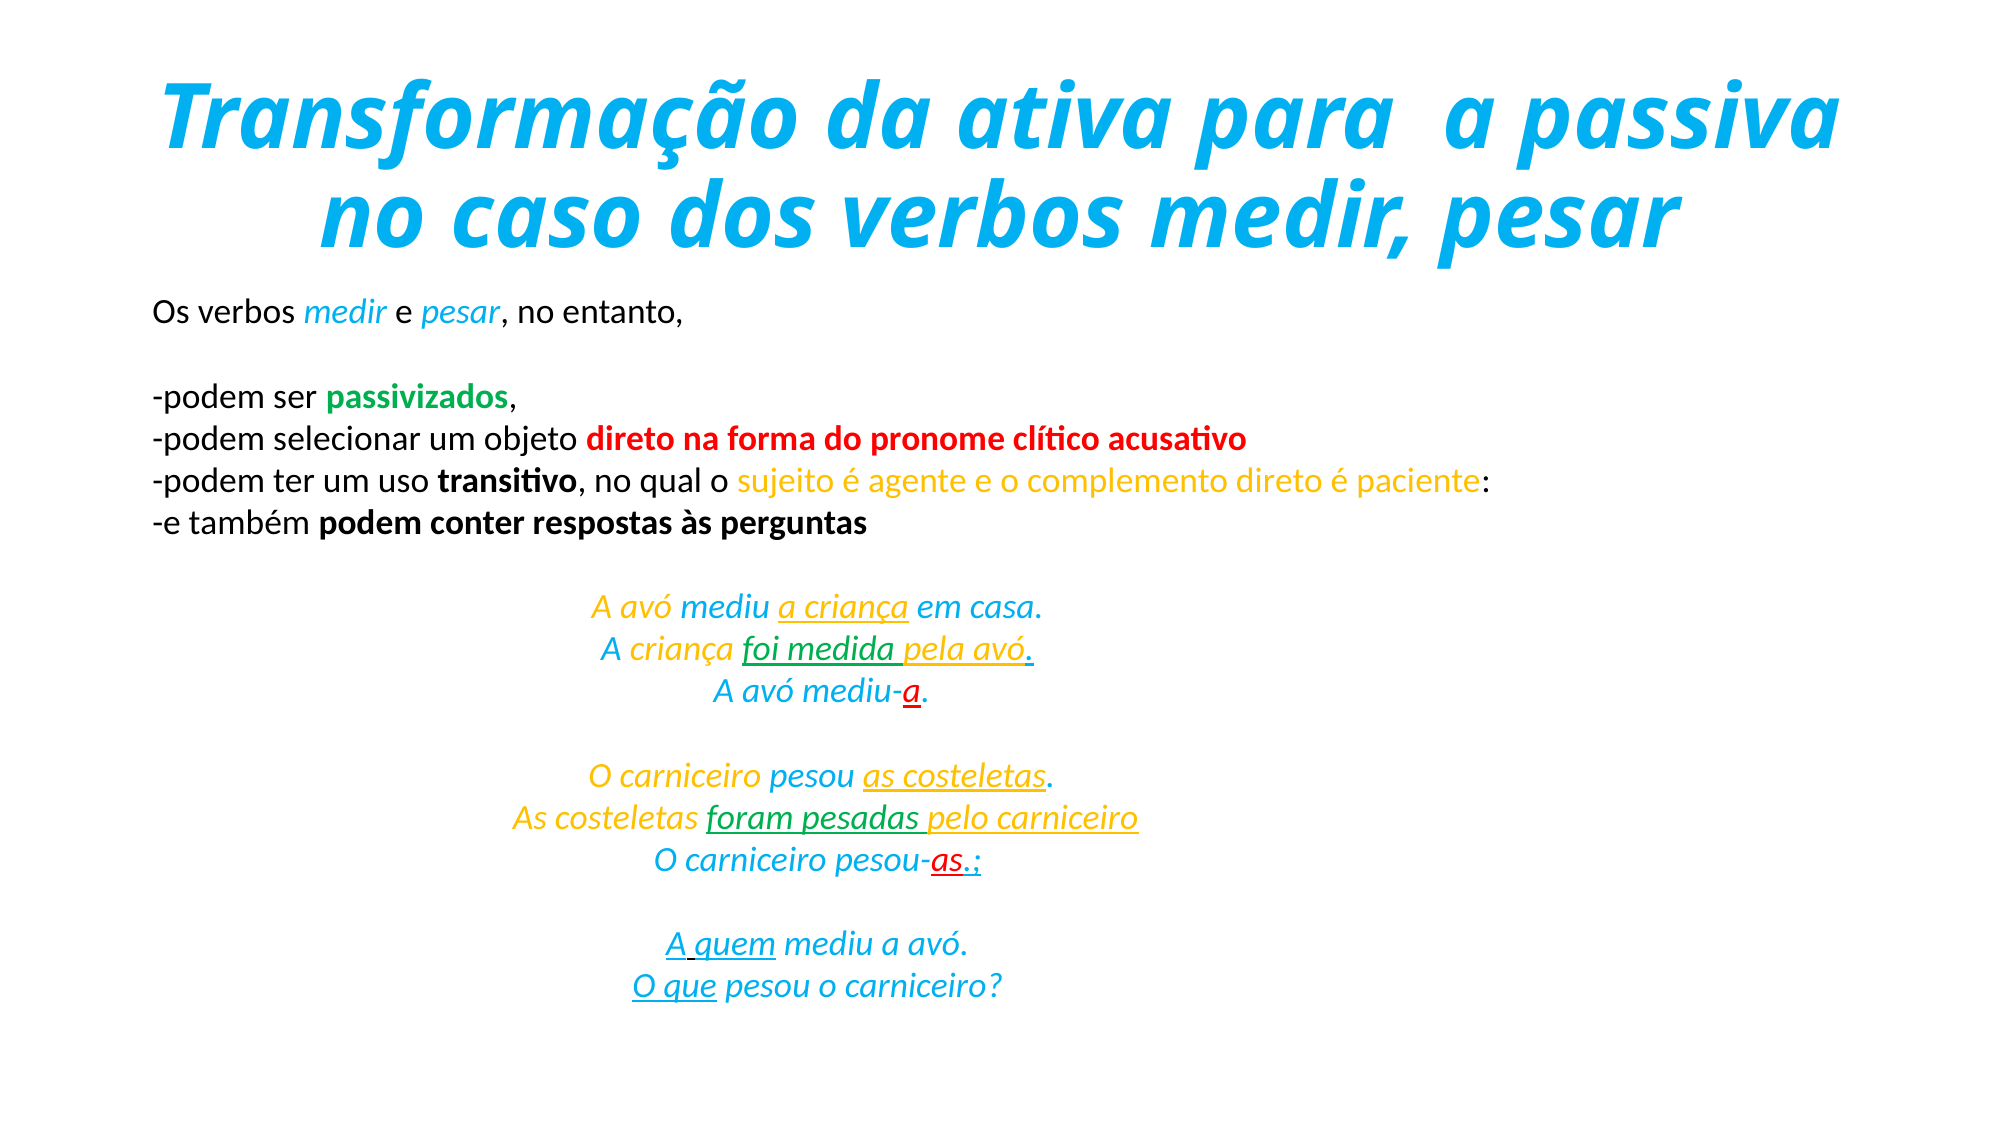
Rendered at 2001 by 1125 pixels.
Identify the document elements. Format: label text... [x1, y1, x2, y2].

title Transformação da ativa para a passiva no caso dos verbos medir, pesar [137, 59, 1863, 278]
list Os verbos medir e pesar, no entanto, -podem ser passivizados, -podem selecionar um objeto direto na forma do pronome clítico acusativo -podem ter um uso transitivo, no qual o sujeito é agente e o complemento direto é paciente: -e também podem conter respostas às perguntas A avó mediu a criança em casa. A criança foi medida pela avó. A avó mediu-a. O carniceiro pesou as costeletas. As costeletas foram pesadas pelo carniceiro O carniceiro pesou-as.; A quem mediu a avó. O que pesou o carniceiro? [137, 299, 1863, 1014]
